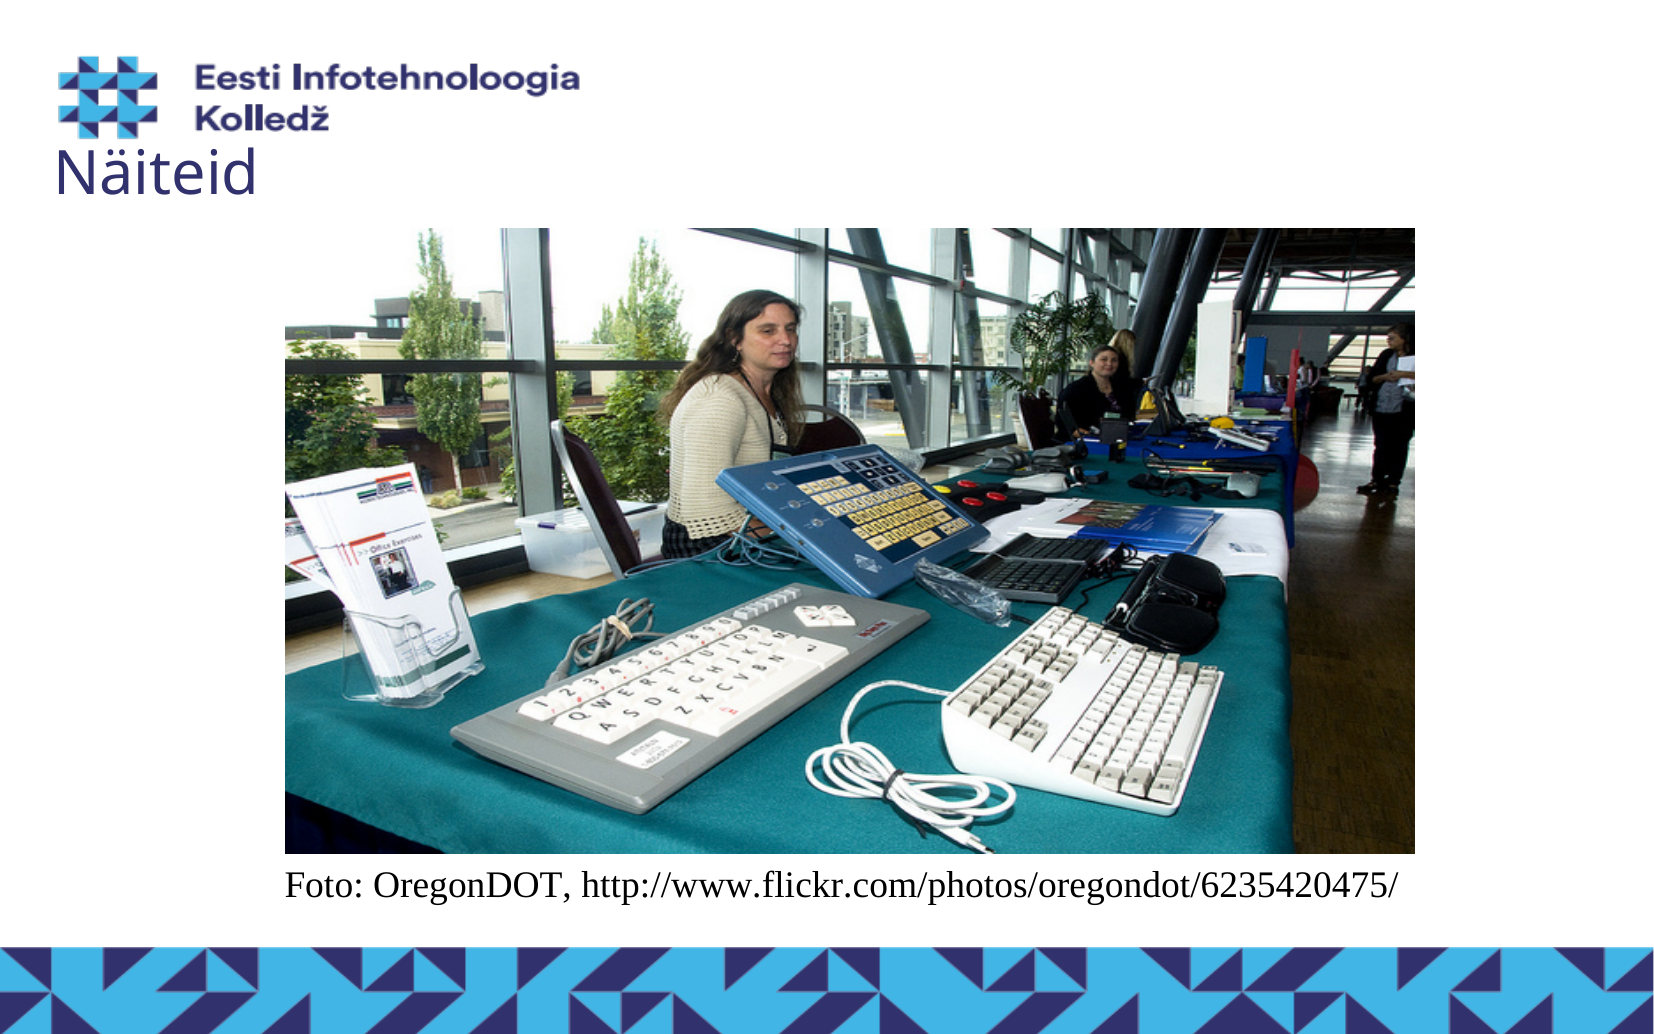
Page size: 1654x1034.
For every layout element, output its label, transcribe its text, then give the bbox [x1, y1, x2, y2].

text_box Foto: OregonDOT, http://www.flickr.com/photos/oregondot/6235420475/ [284, 861, 1654, 948]
title Näiteid [53, 85, 1189, 258]
picture [285, 228, 1415, 854]
